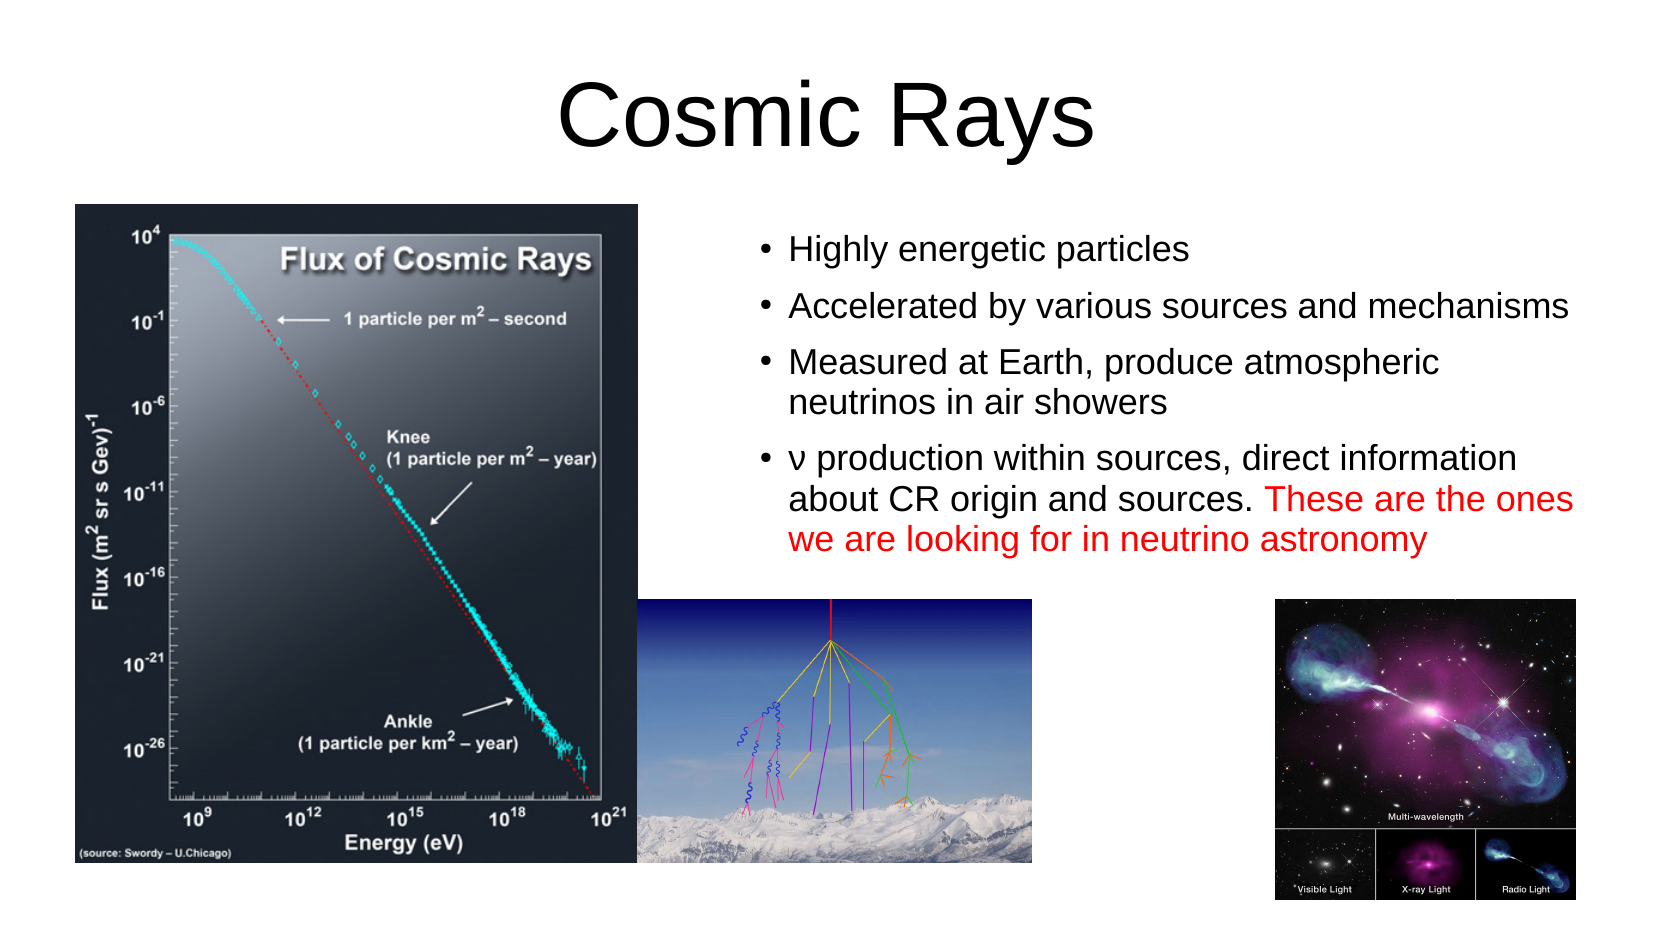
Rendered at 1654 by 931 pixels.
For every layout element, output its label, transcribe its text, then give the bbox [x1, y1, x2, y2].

title Cosmic Rays [82, 37, 1571, 193]
list Highly energetic particles Accelerated by various sources and mechanisms Measured at Earth, produce atmospheric neutrinos in air showers ν production within sources, direct information about CR origin and sources. These are the ones we are looking for in neutrino astronomy [750, 229, 1576, 601]
picture [75, 204, 1032, 863]
picture [1275, 599, 1576, 901]
